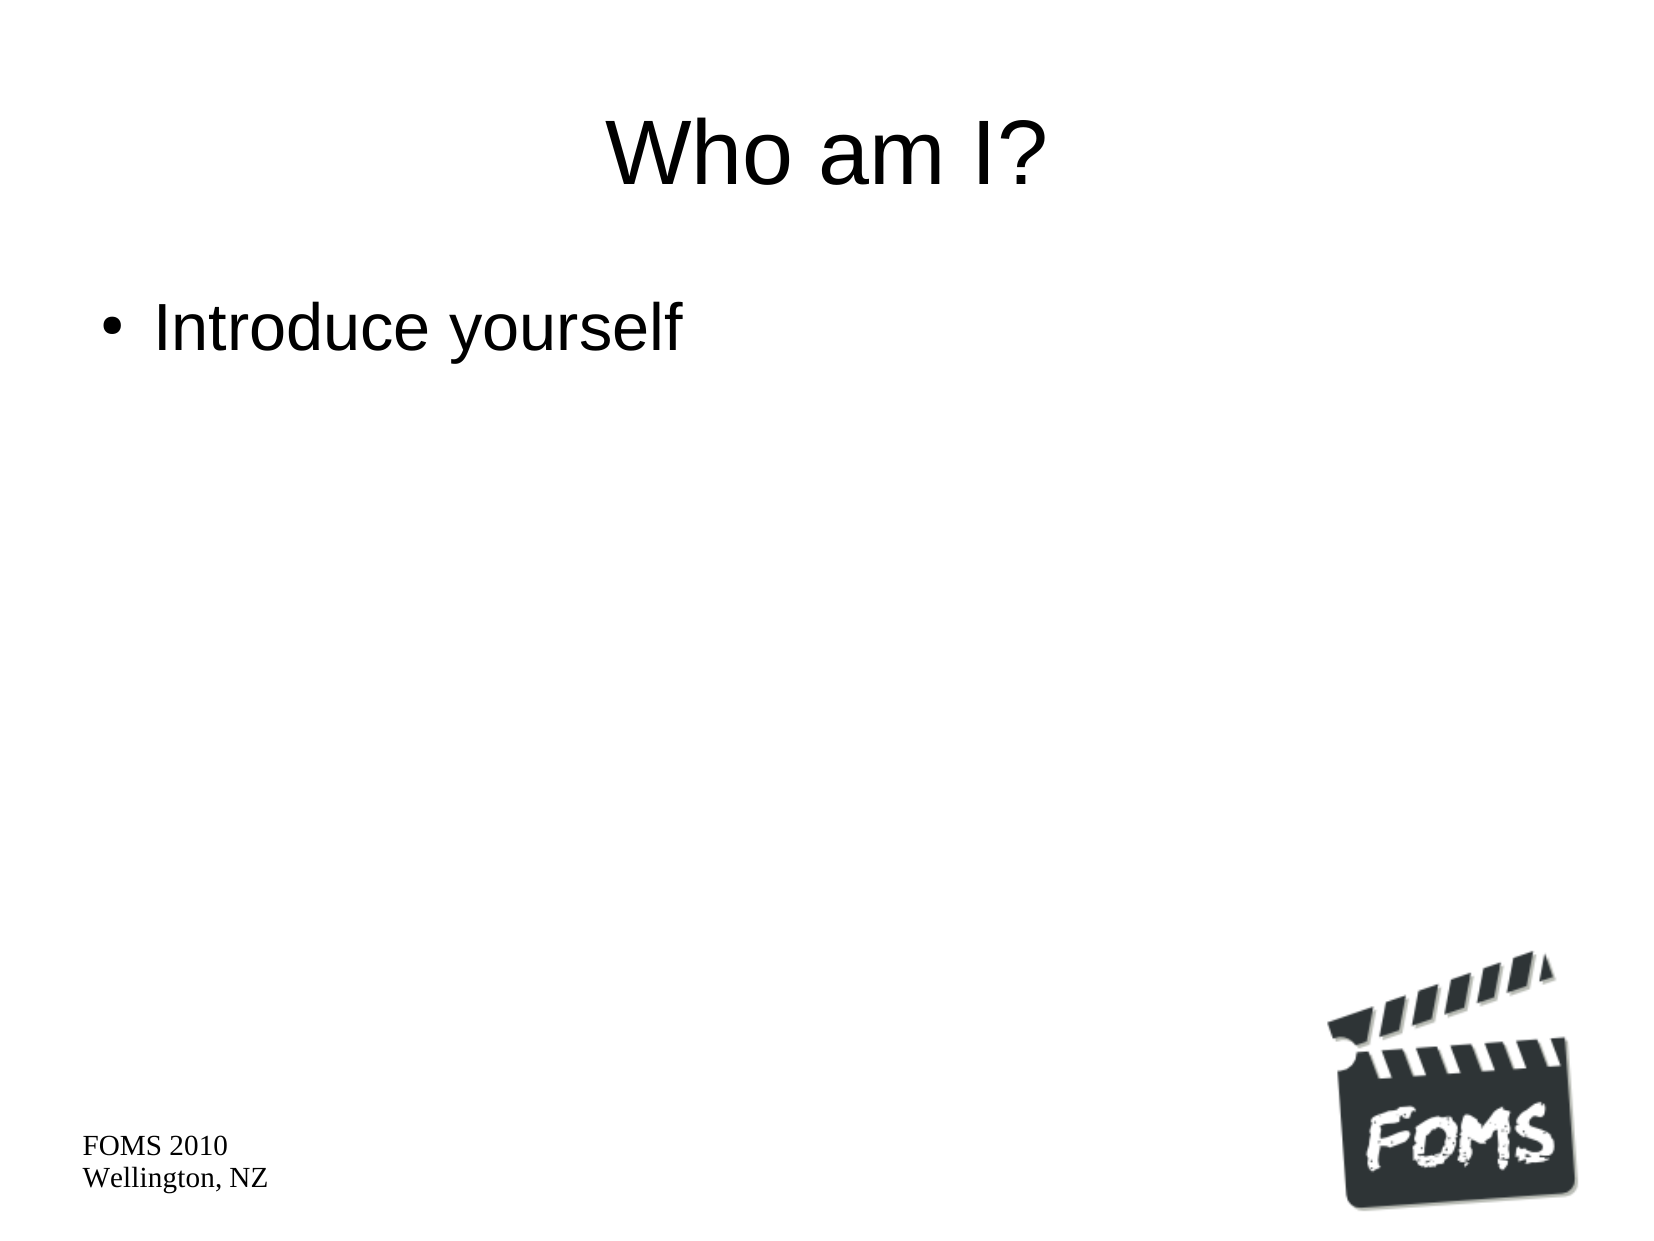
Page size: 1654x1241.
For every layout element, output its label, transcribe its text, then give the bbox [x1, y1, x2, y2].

picture [1311, 938, 1595, 1223]
list Introduce yourself [82, 290, 1571, 1109]
title Who am I? [82, 49, 1571, 257]
